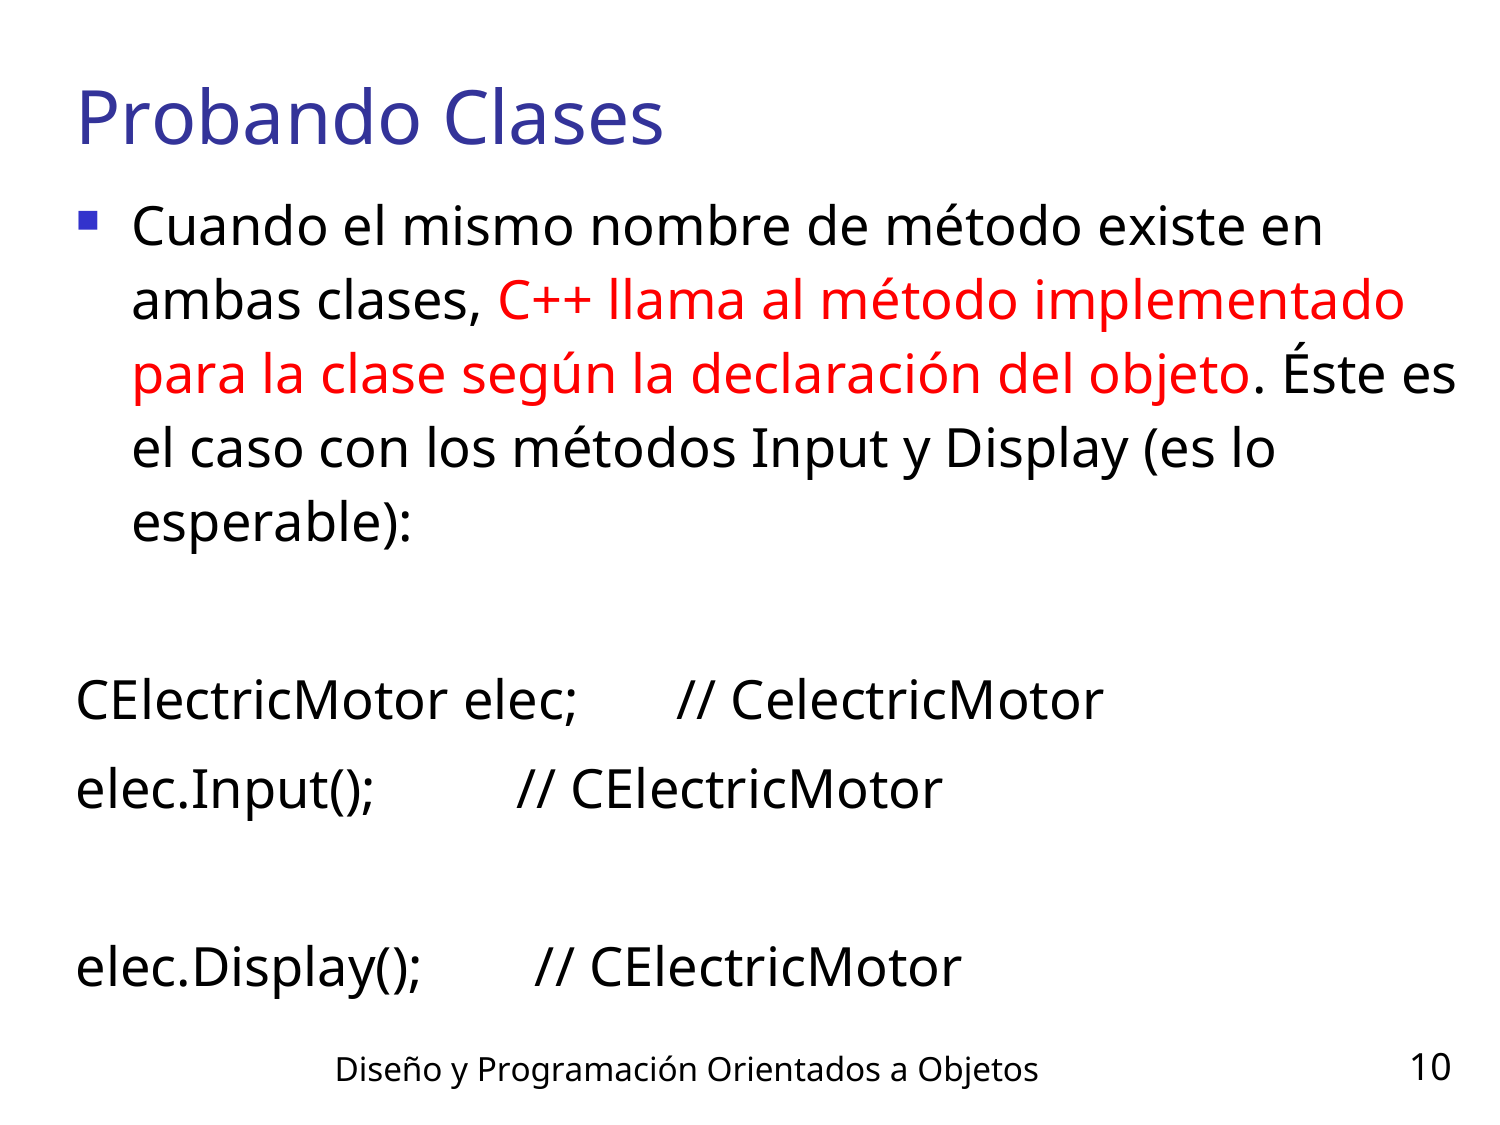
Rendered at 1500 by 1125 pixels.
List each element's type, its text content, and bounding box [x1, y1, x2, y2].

list Cuando el mismo nombre de método existe en ambas clases, C++ llama al método implementado para la clase según la declaración del objeto. Éste es el caso con los métodos Input y Display (es lo esperable): CElectricMotor elec; // CelectricMotor elec.Input(); // CElectricMotor elec.Display(); // CElectricMotor [75, 187, 1463, 1051]
title Probando Clases [75, 30, 1466, 193]
